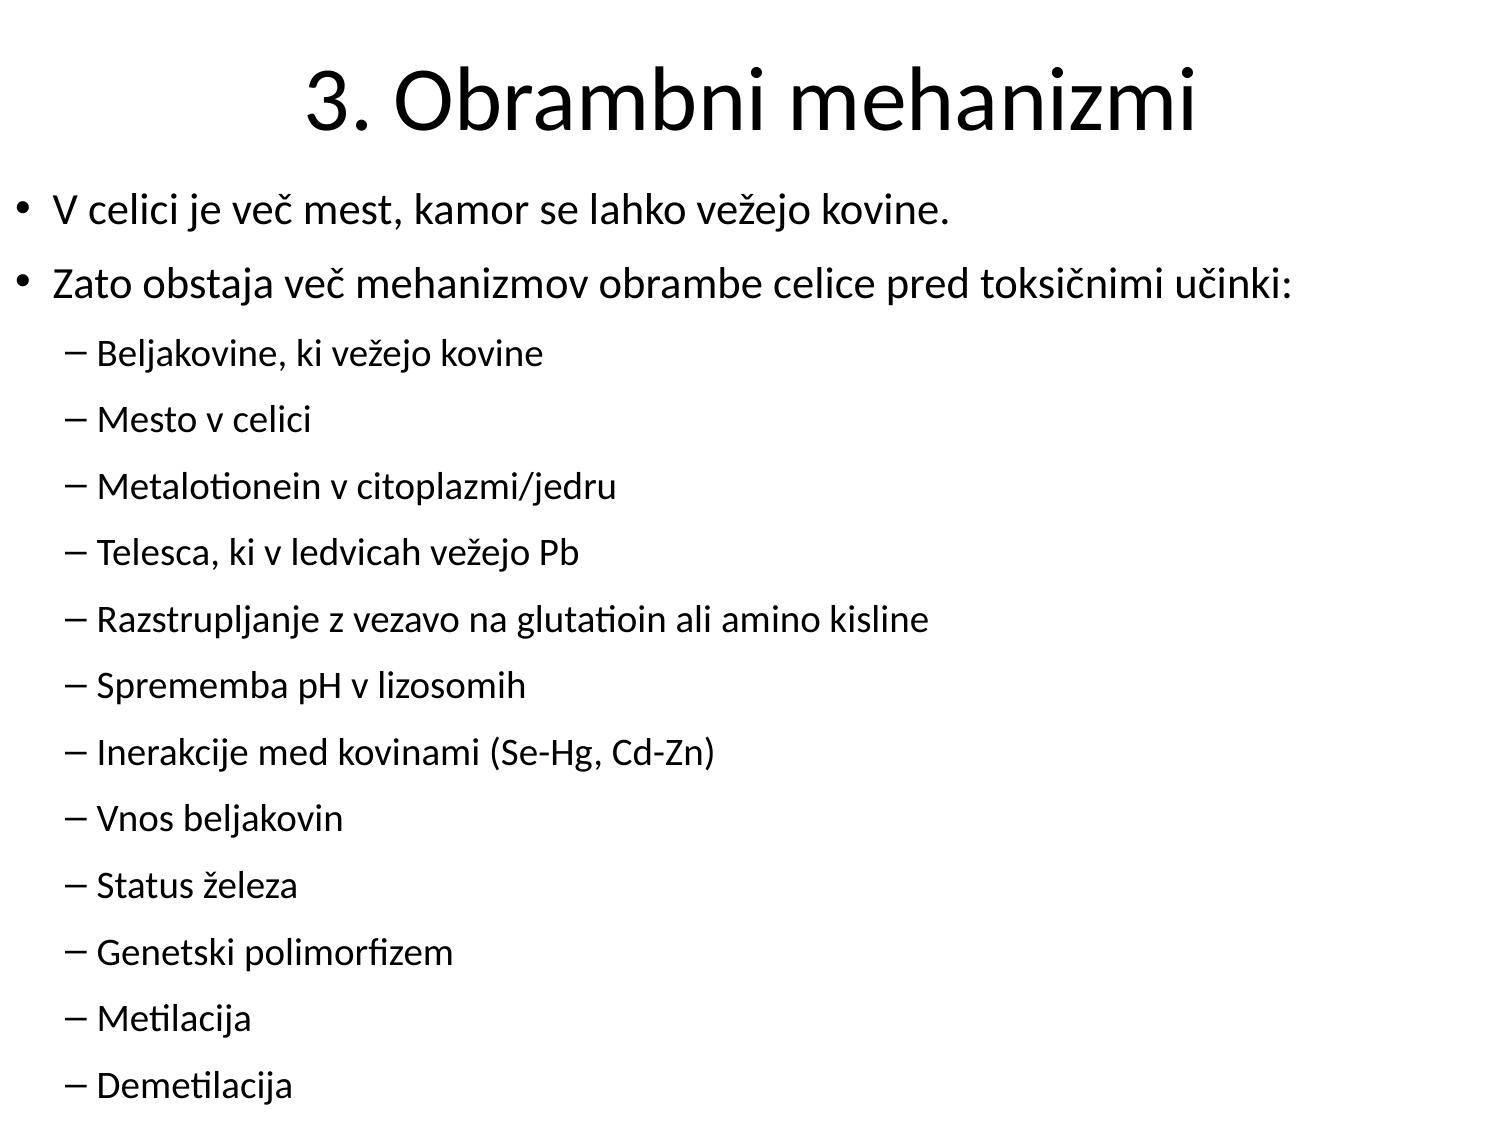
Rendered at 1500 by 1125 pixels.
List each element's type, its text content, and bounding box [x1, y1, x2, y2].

list V celici je več mest, kamor se lahko vežejo kovine. Zato obstaja več mehanizmov obrambe celice pred toksičnimi učinki: Beljakovine, ki vežejo kovine Mesto v celici Metalotionein v citoplazmi/jedru Telesca, ki v ledvicah vežejo Pb Razstrupljanje z vezavo na glutatioin ali amino kisline Sprememba pH v lizosomih Inerakcije med kovinami (Se-Hg, Cd-Zn) Vnos beljakovin Status železa Genetski polimorfizem Metilacija Demetilacija [0, 172, 1500, 1125]
title 3. Obrambni mehanizmi [76, 0, 1427, 172]
